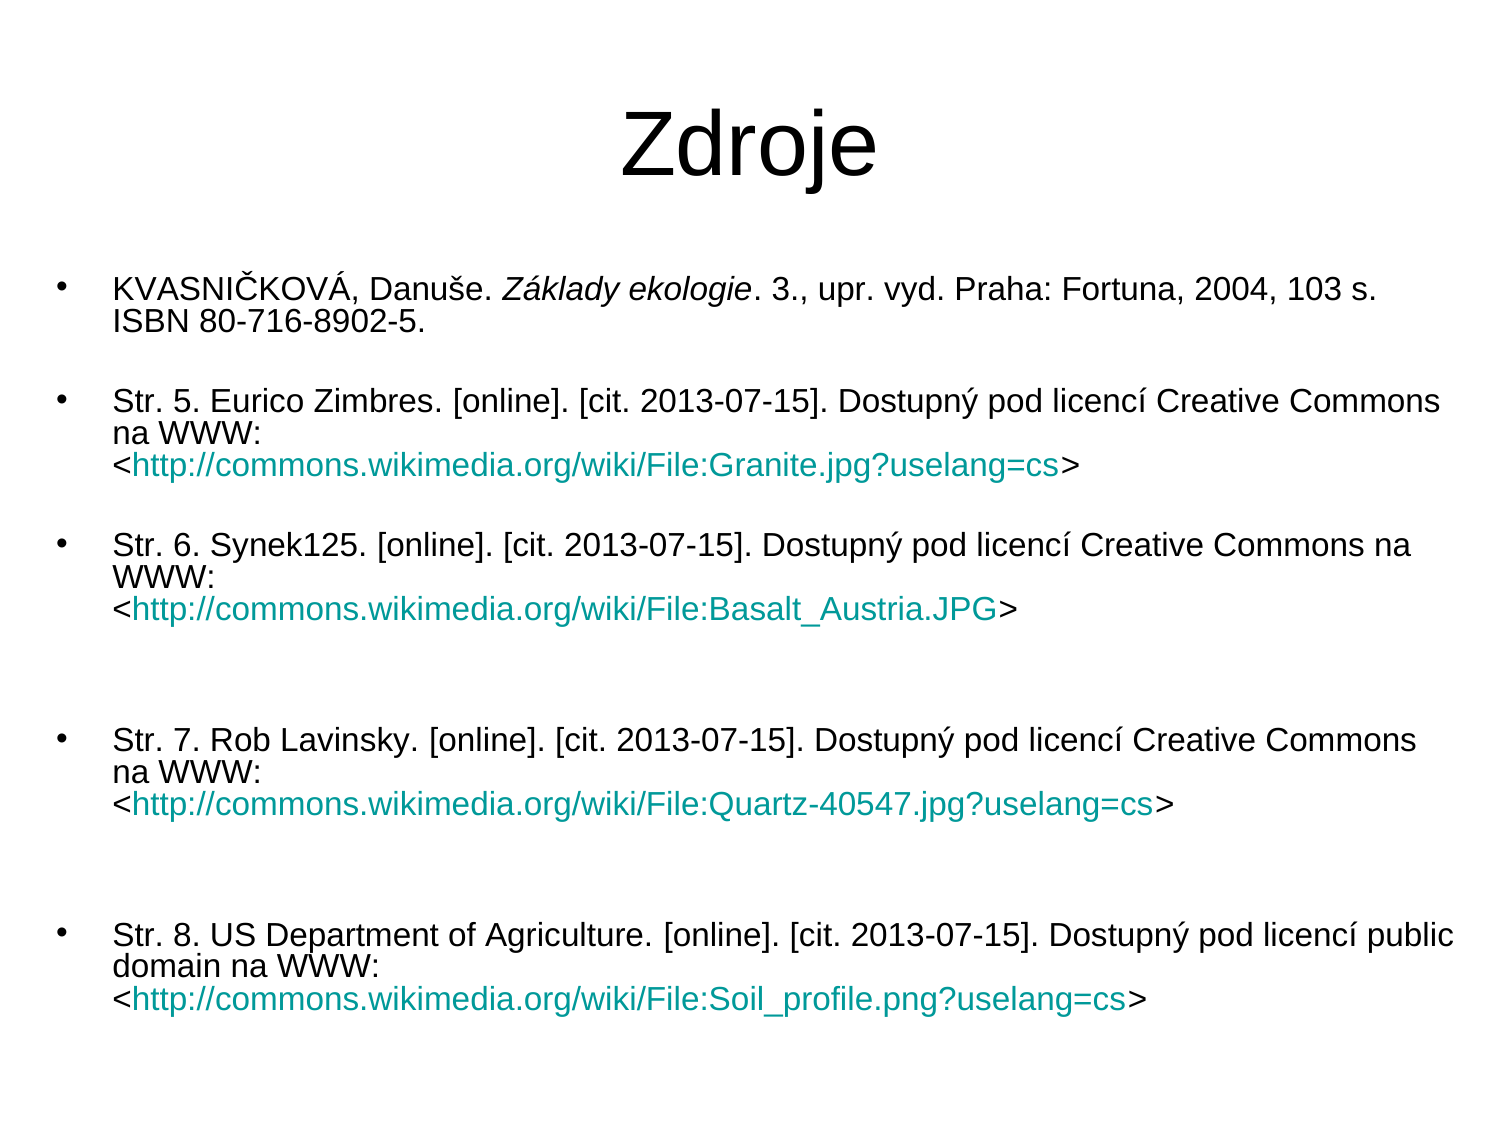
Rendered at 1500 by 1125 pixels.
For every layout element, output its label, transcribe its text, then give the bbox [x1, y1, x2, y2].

list KVASNIČKOVÁ, Danuše. Základy ekologie. 3., upr. vyd. Praha: Fortuna, 2004, 103 s. ISBN 80-716-8902-5. Str. 5. Eurico Zimbres. [online]. [cit. 2013-07-15]. Dostupný pod licencí Creative Commons na WWW: <http://commons.wikimedia.org/wiki/File:Granite.jpg?uselang=cs> Str. 6. Synek125. [online]. [cit. 2013-07-15]. Dostupný pod licencí Creative Commons na WWW: <http://commons.wikimedia.org/wiki/File:Basalt_Austria.JPG> Str. 7. Rob Lavinsky. [online]. [cit. 2013-07-15]. Dostupný pod licencí Creative Commons na WWW: <http://commons.wikimedia.org/wiki/File:Quartz-40547.jpg?uselang=cs> Str. 8. US Department of Agriculture. [online]. [cit. 2013-07-15]. Dostupný pod licencí public domain na WWW: <http://commons.wikimedia.org/wiki/File:Soil_profile.png?uselang=cs> [41, 267, 1471, 1125]
title Zdroje [75, 45, 1426, 233]
